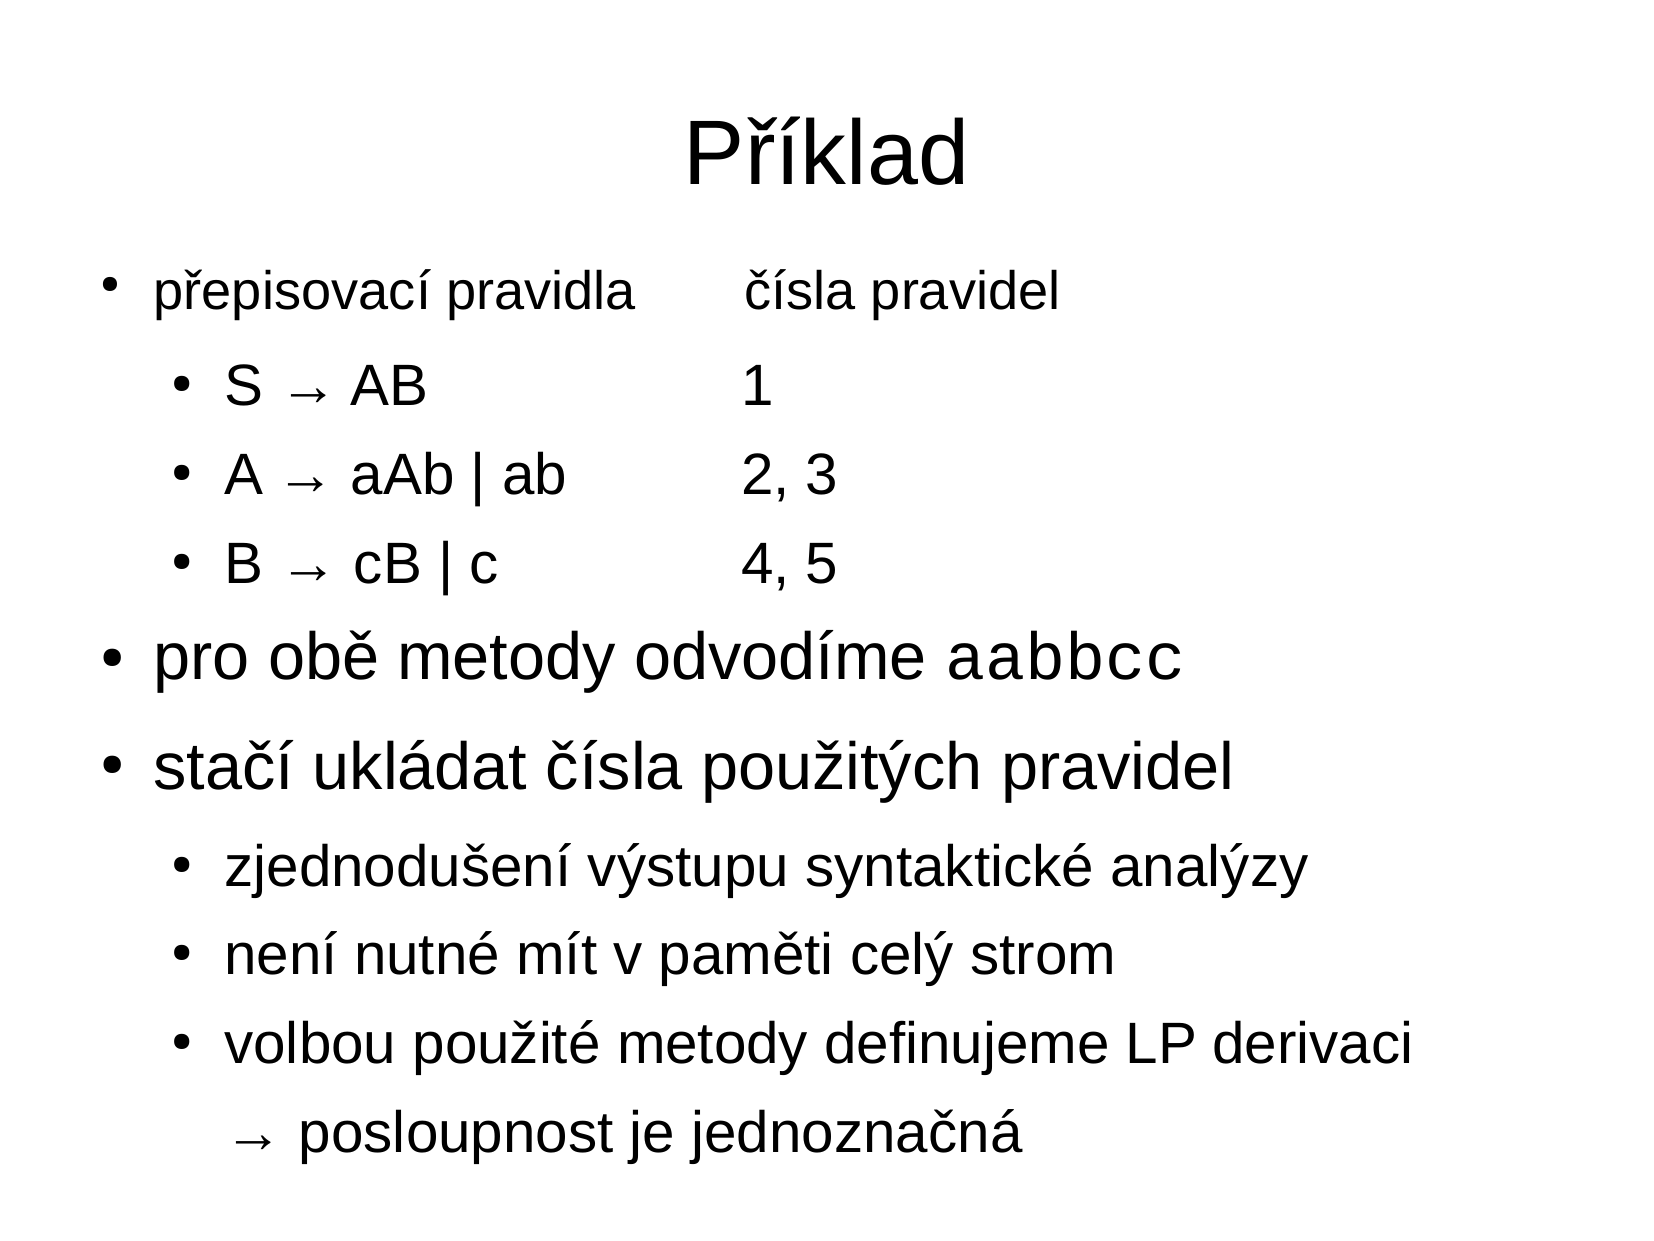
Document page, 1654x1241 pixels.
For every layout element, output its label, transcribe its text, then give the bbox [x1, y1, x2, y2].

list přepisovací pravidla čísla pravidel S → AB 1 A → aAb | ab 2, 3 B → cB | c 4, 5 pro obě metody odvodíme aabbcc stačí ukládat čísla použitých pravidel zjednodušení výstupu syntaktické analýzy není nutné mít v paměti celý strom volbou použité metody definujeme LP derivaci → posloupnost je jednoznačná [82, 248, 1571, 1165]
title Příklad [82, 56, 1571, 248]
